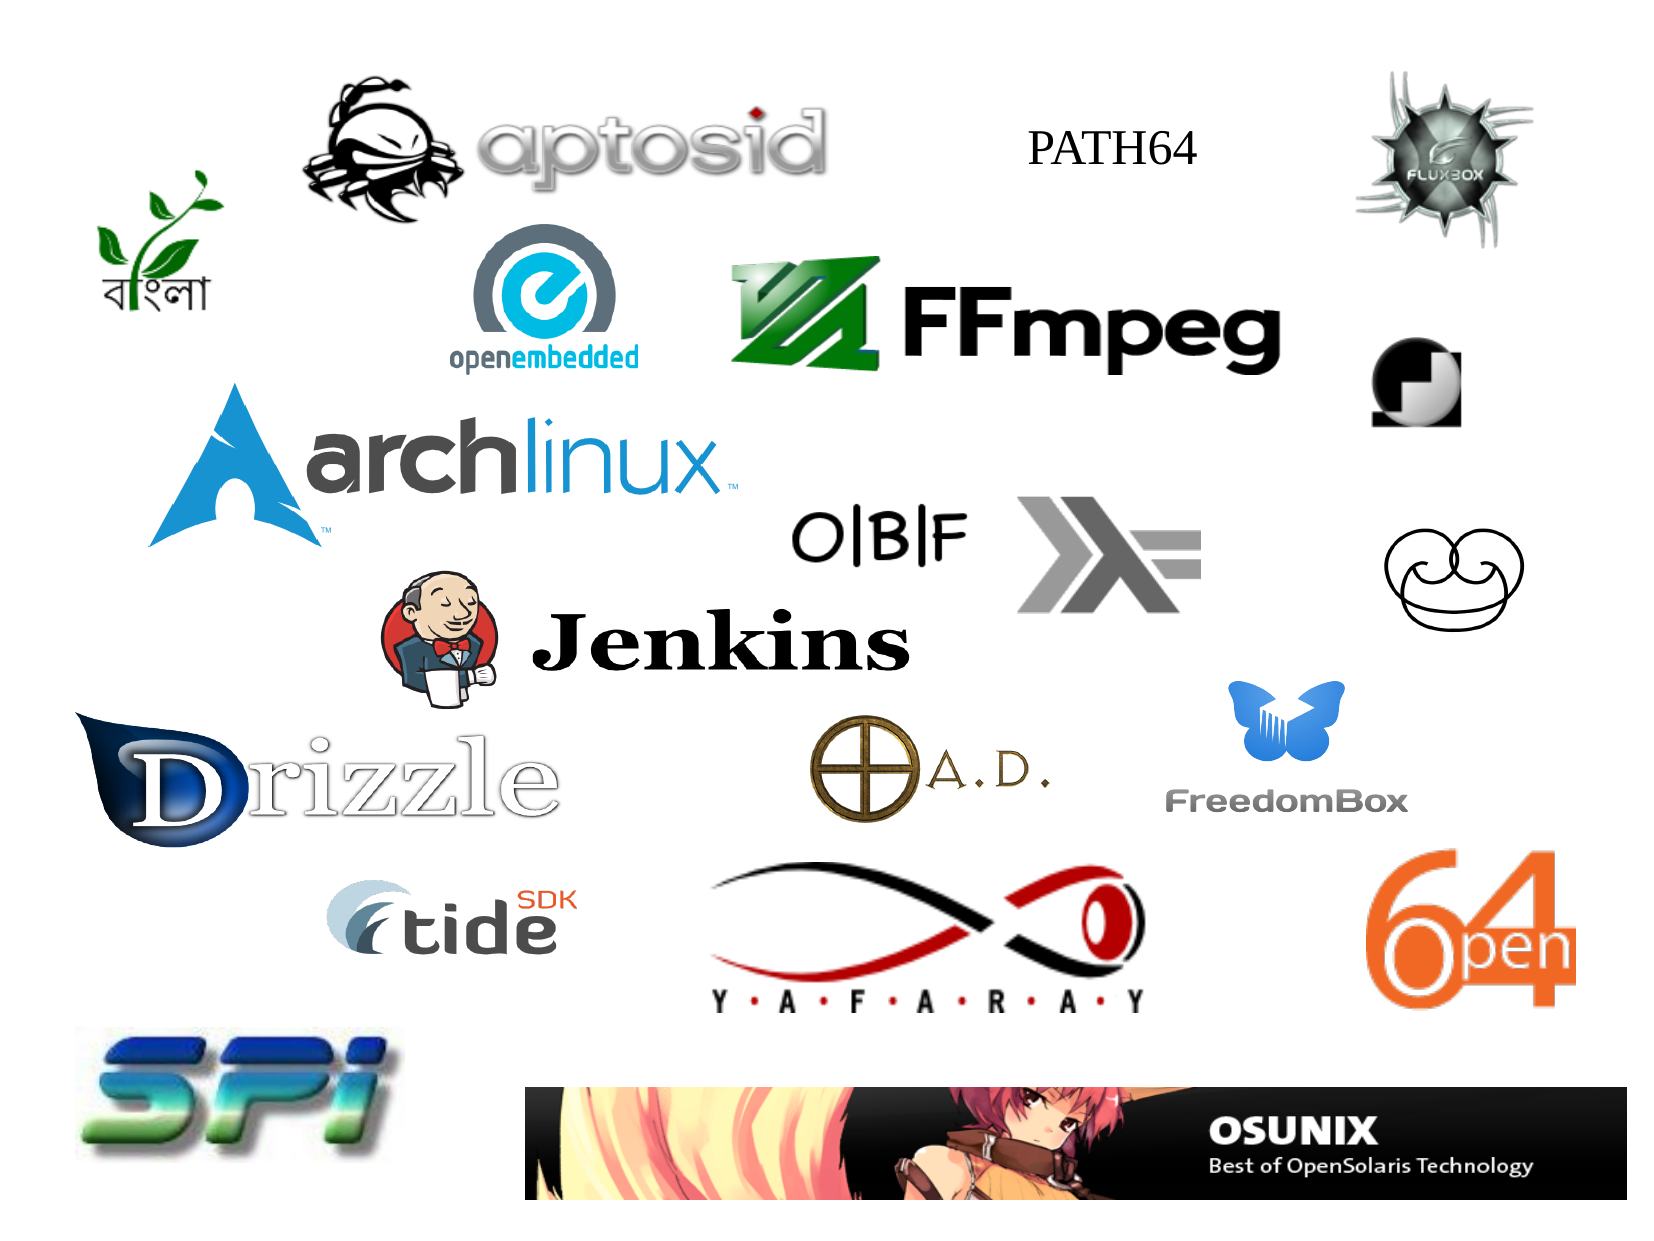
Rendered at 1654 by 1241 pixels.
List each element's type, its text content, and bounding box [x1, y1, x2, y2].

picture [125, 74, 1313, 563]
picture [637, 474, 1576, 1034]
picture [1328, 37, 1576, 285]
picture [86, 149, 226, 317]
picture [75, 1027, 405, 1163]
picture [525, 1087, 1627, 1201]
text_box PATH64 [1012, 112, 1213, 183]
picture [1370, 337, 1463, 429]
picture [75, 442, 1051, 976]
